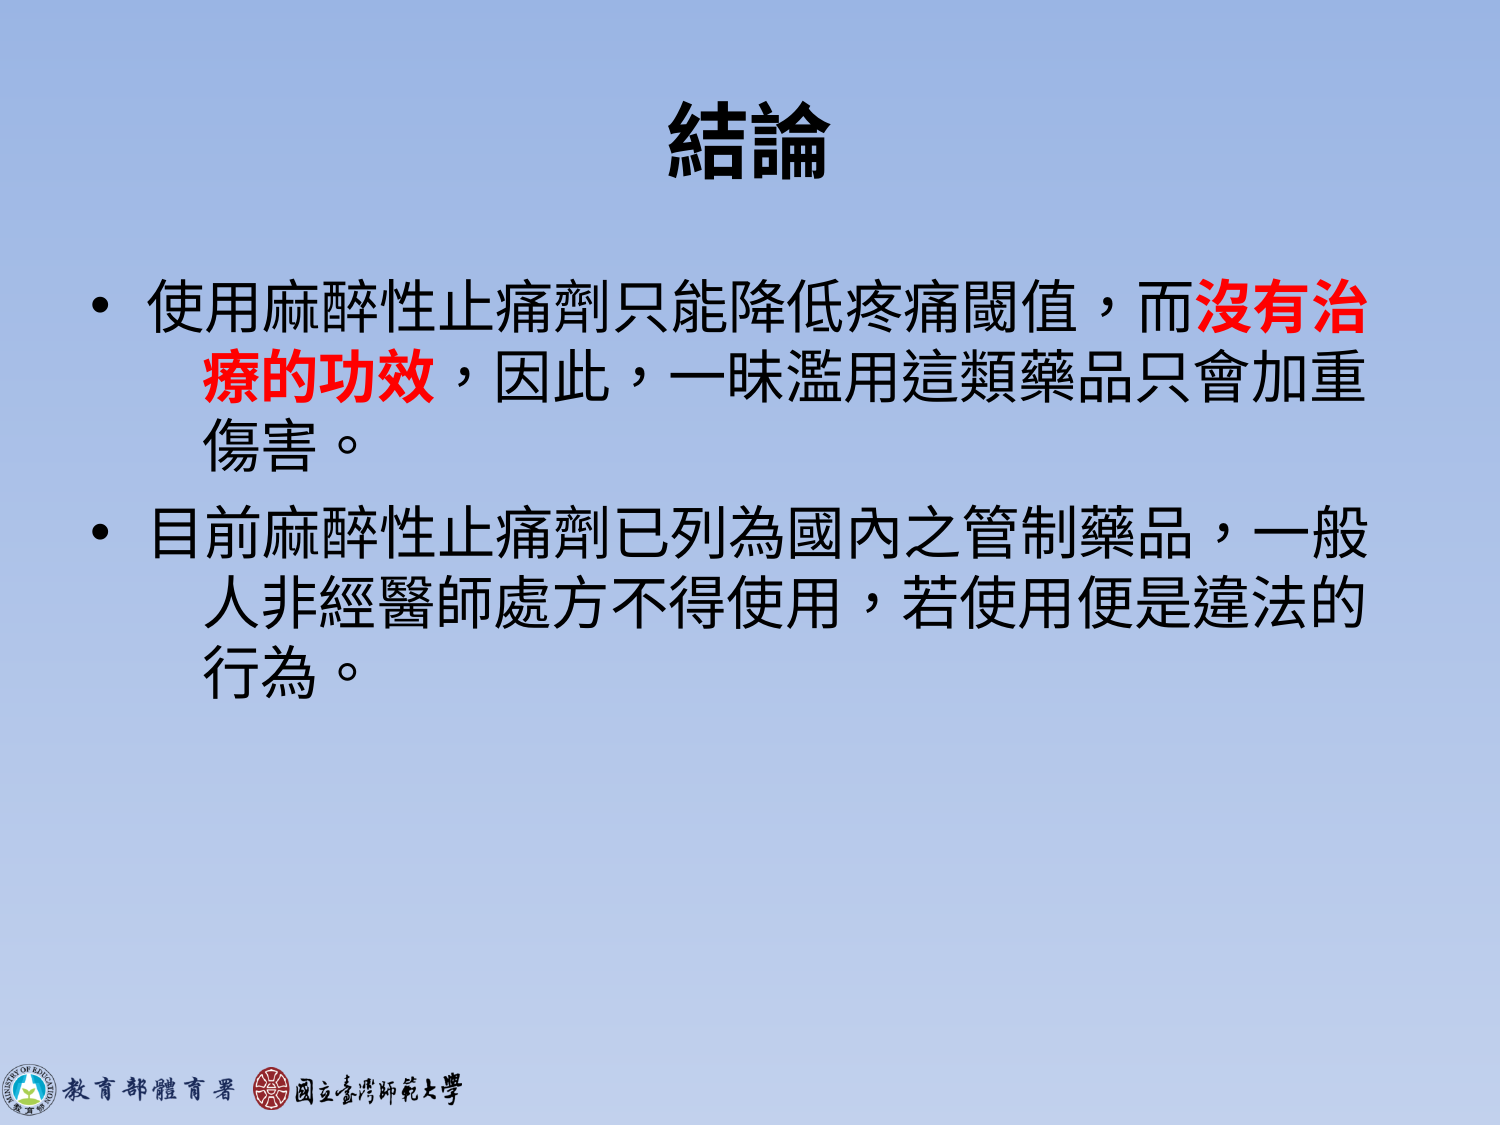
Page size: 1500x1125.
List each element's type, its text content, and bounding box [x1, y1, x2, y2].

title 結論 [75, 45, 1426, 233]
list 使用麻醉性止痛劑只能降低疼痛閾值，而沒有治療的功效，因此，一昧濫用這類藥品只會加重傷害。 目前麻醉性止痛劑已列為國內之管制藥品，一般人非經醫師處方不得使用，若使用便是違法的行為。 [75, 262, 1426, 1005]
